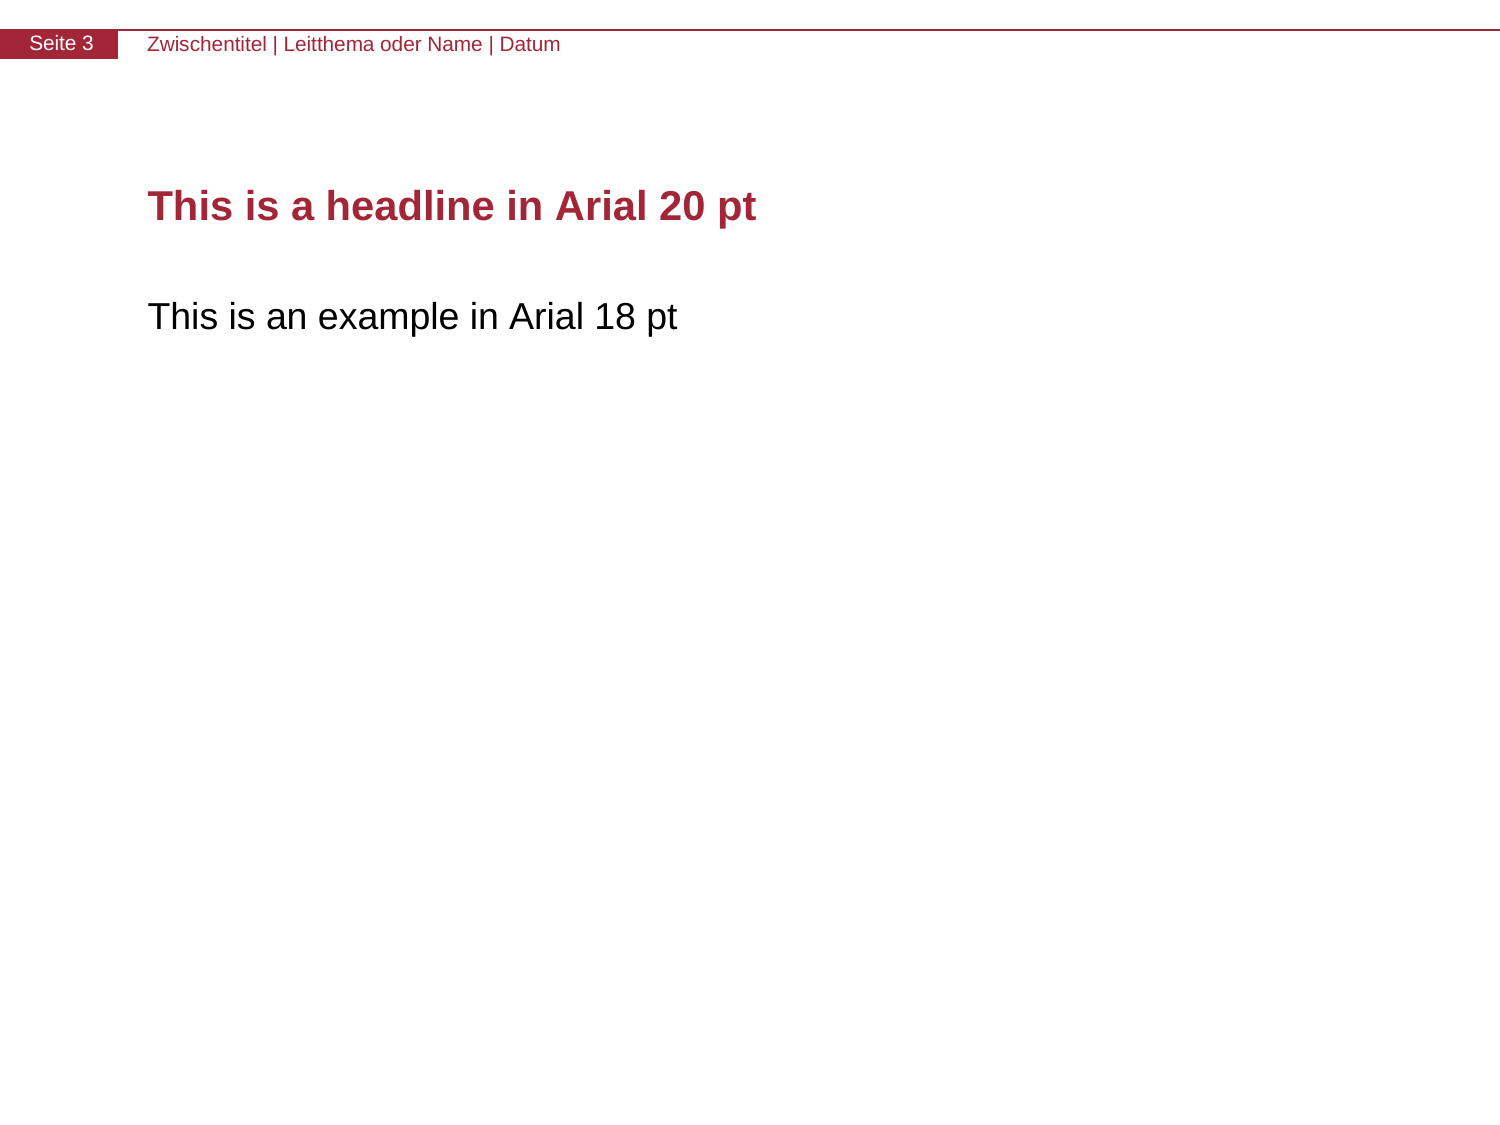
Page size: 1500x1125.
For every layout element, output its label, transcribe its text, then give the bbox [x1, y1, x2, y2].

list This is an example in Arial 18 pt [132, 287, 1371, 888]
title This is a headline in Arial 20 pt [132, 149, 1413, 258]
